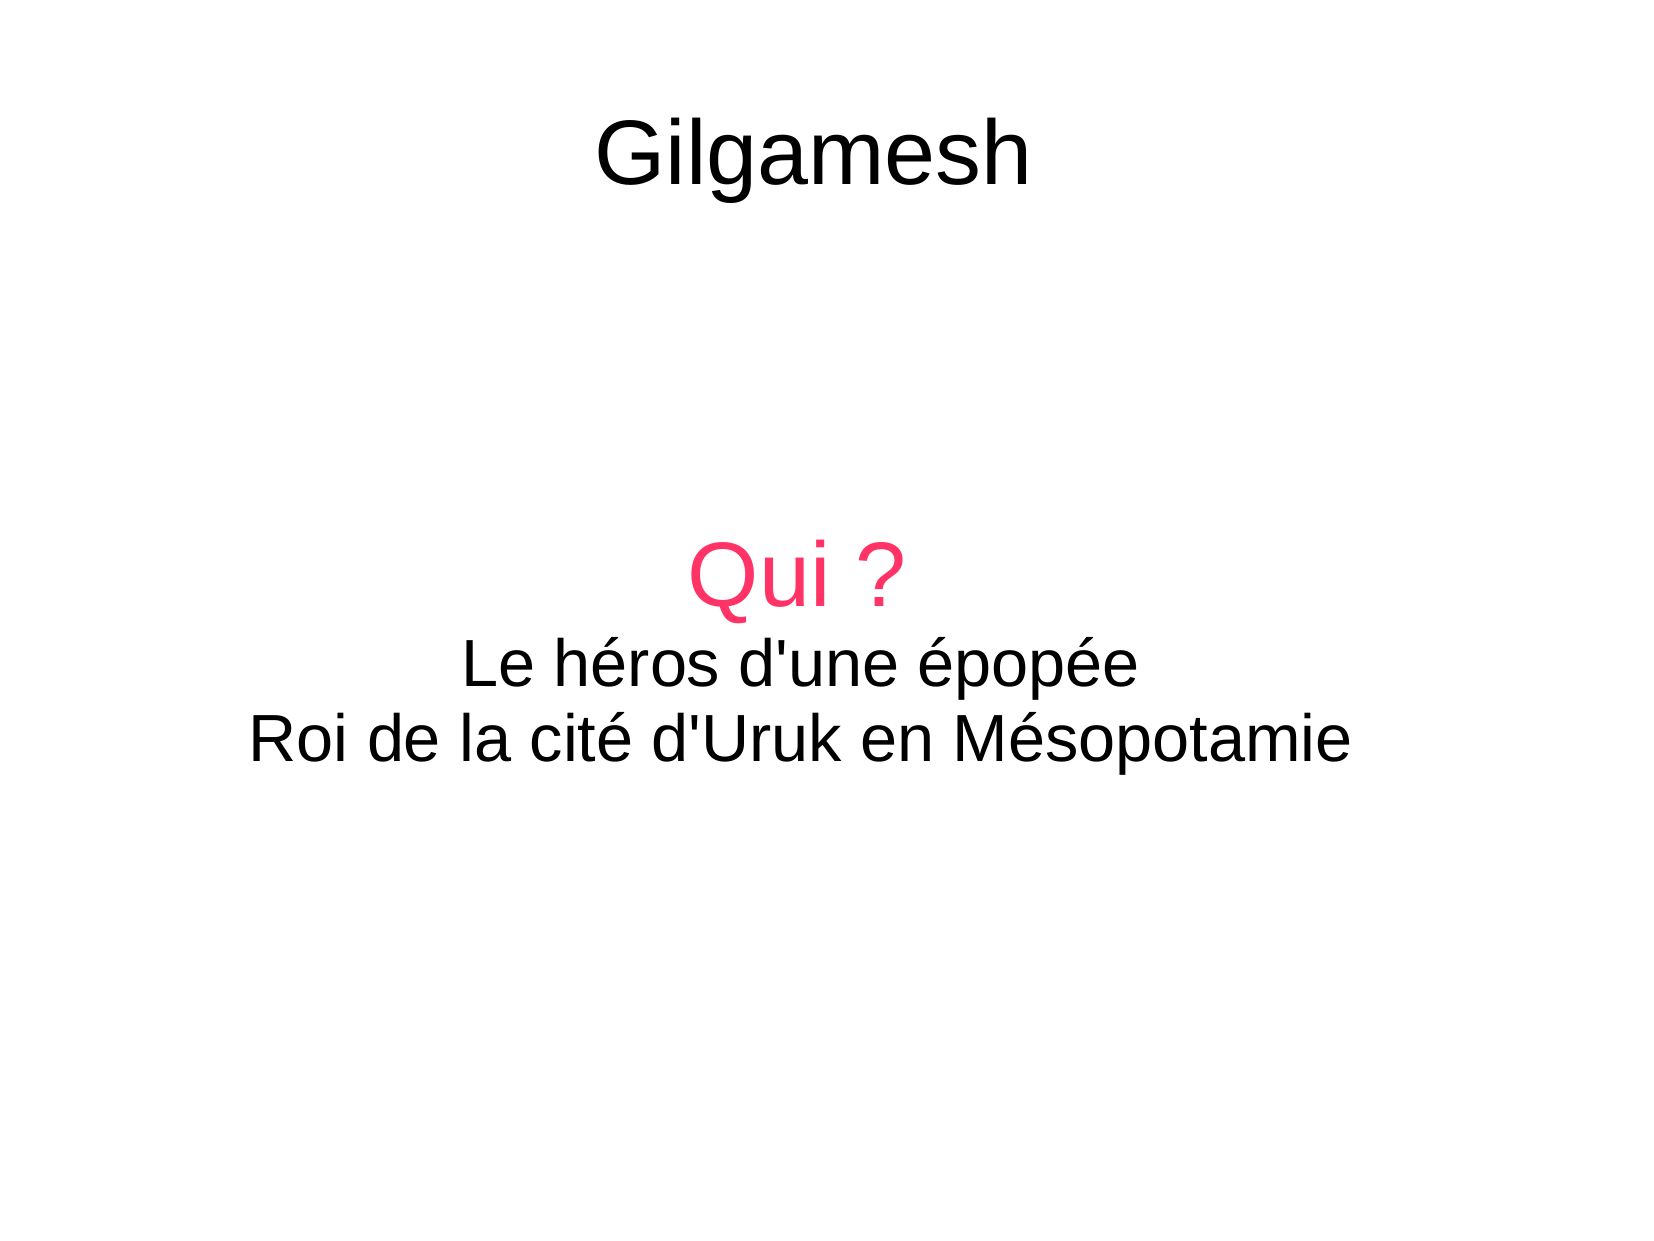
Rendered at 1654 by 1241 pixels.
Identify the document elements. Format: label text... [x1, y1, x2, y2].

subtitle Qui ? Le héros d'une épopée Roi de la cité d'Uruk en Mésopotamie [82, 290, 1538, 1010]
title Gilgamesh [82, 49, 1571, 257]
